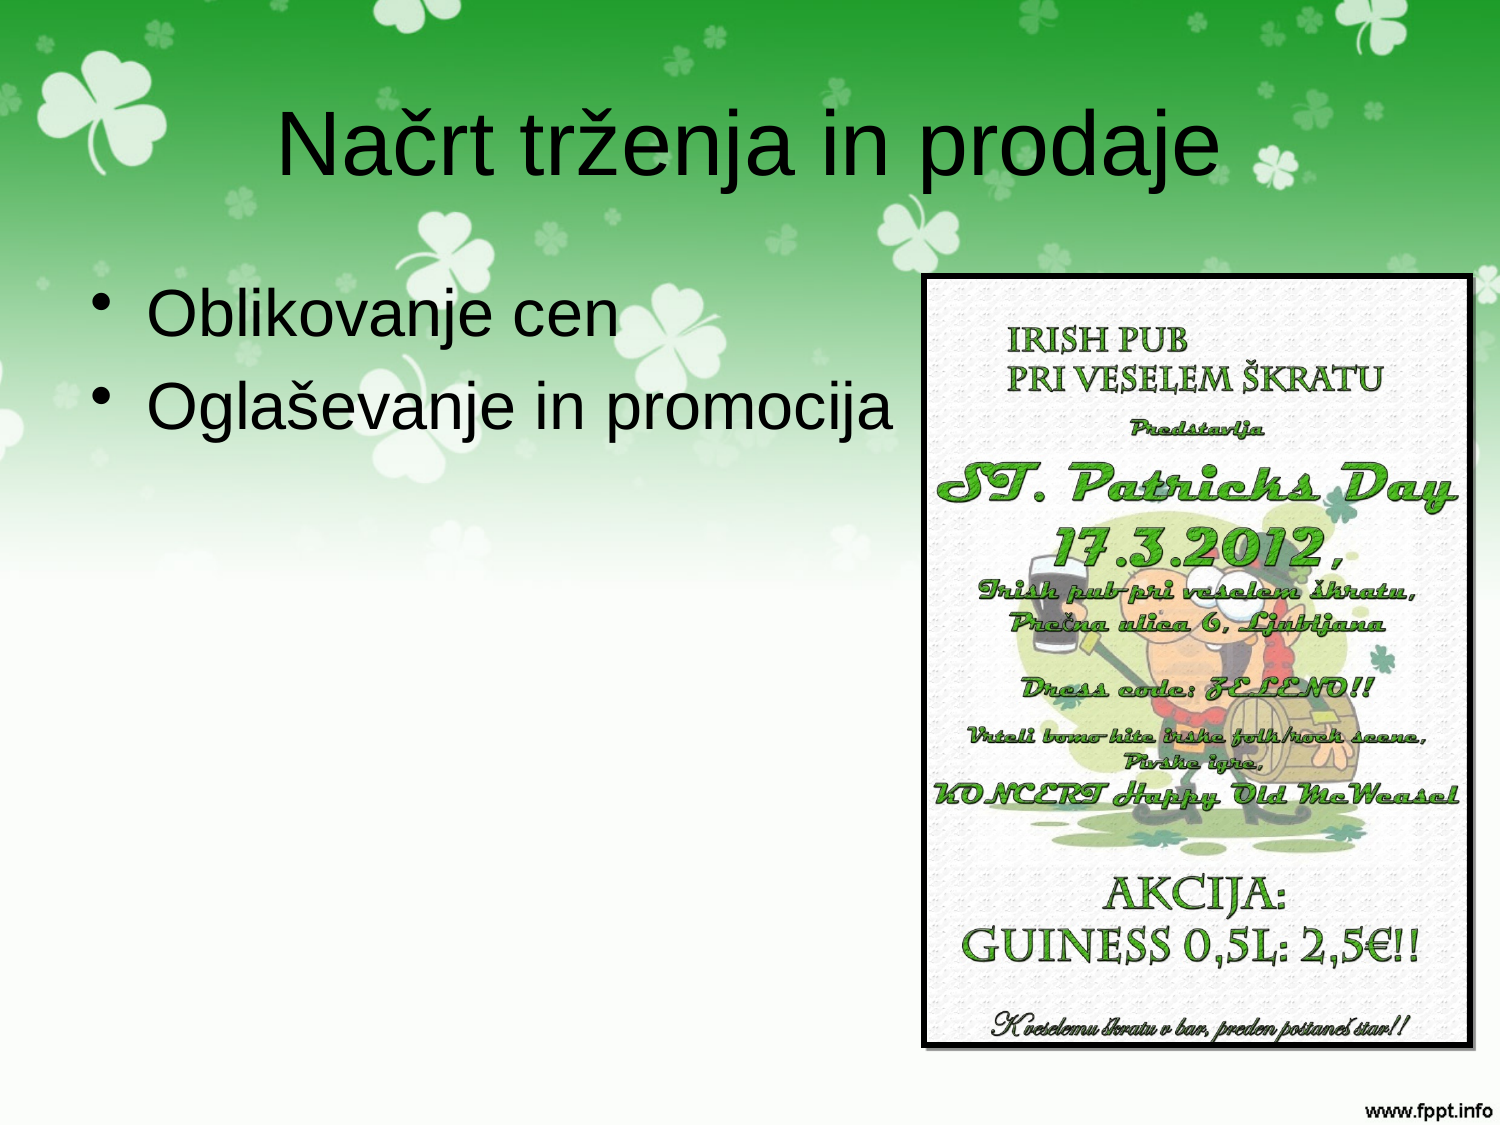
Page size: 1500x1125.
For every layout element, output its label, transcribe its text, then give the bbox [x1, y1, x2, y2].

list Oblikovanje cen Oglaševanje in promocija [75, 262, 1425, 1005]
picture [0, 0, 1500, 1125]
title Načrt trženja in prodaje [75, 45, 1425, 233]
